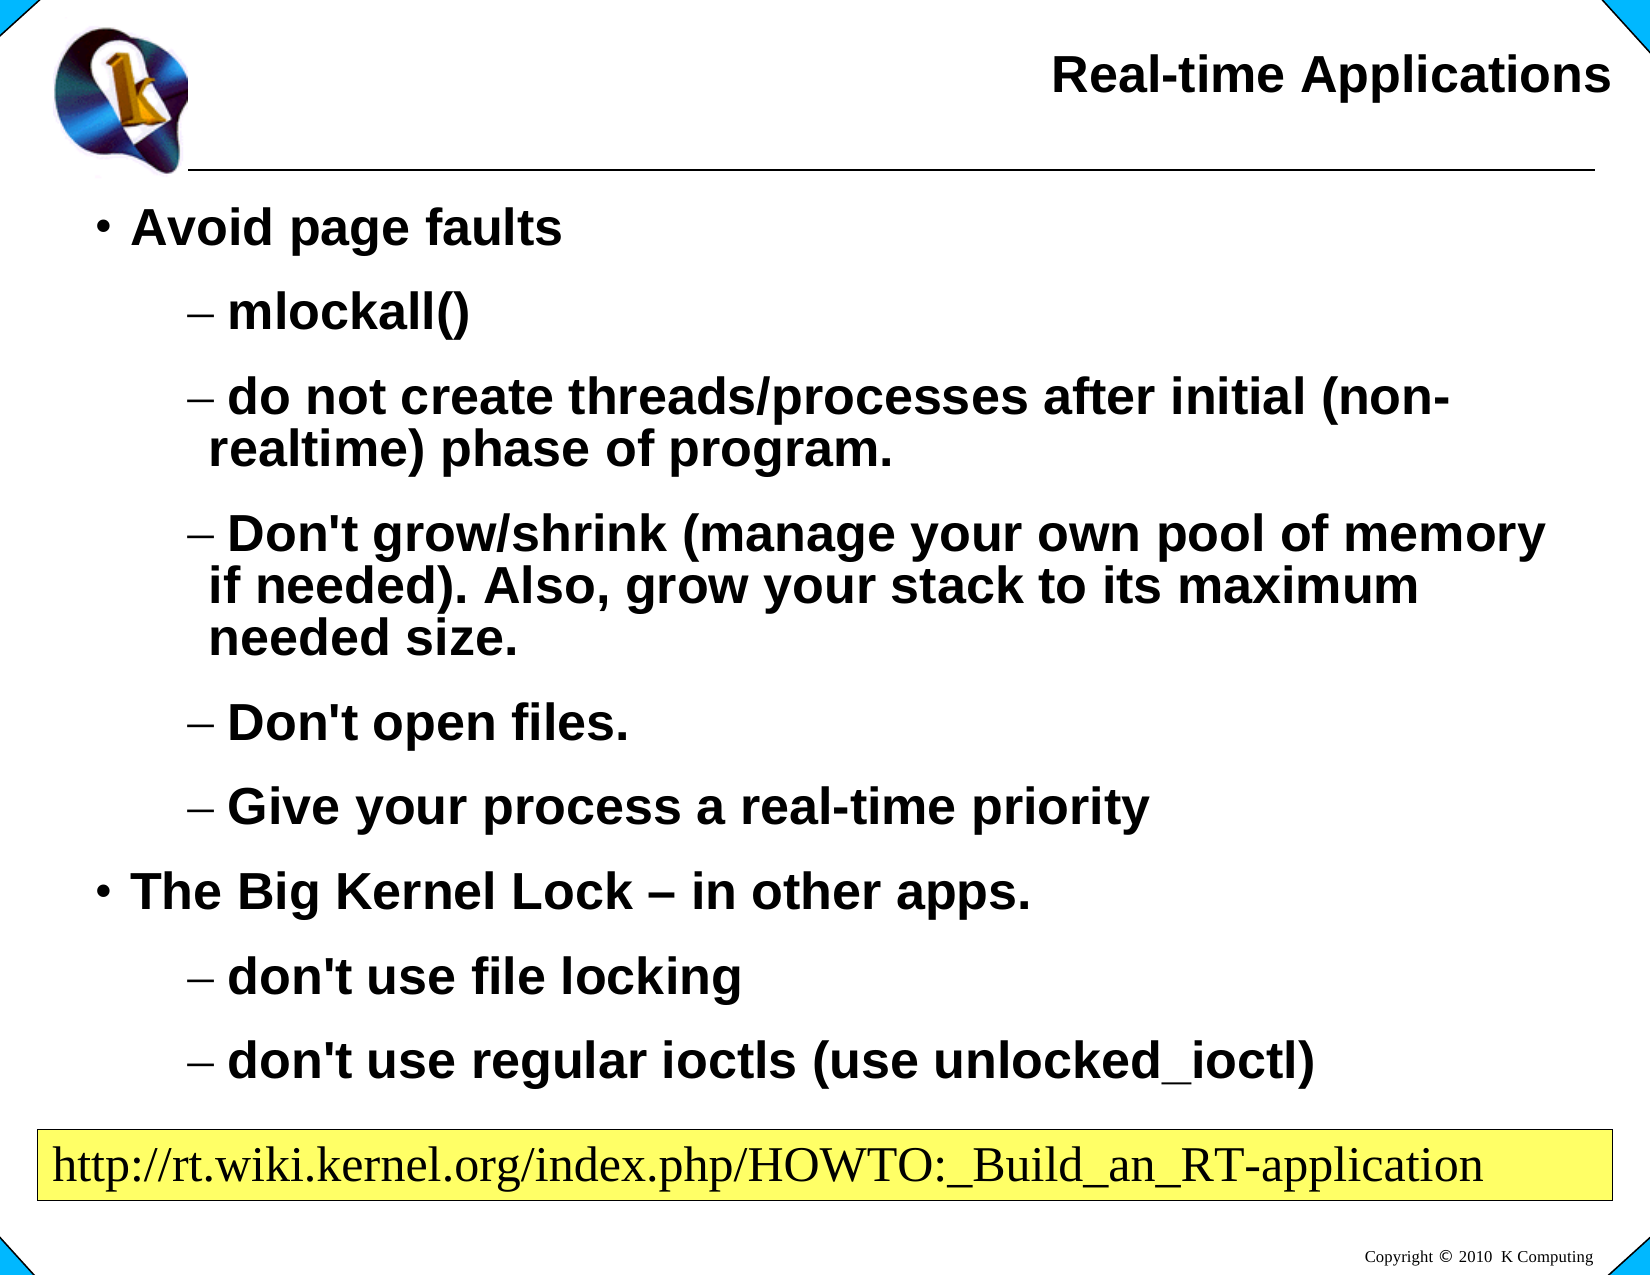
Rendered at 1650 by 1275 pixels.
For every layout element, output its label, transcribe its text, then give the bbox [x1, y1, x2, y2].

text_box http://rt.wiki.kernel.org/index.php/HOWTO:_Build_an_RT-application [37, 1129, 1613, 1201]
picture [53, 17, 188, 188]
text_box Avoid page faults mlockall() do not create threads/processes after initial (non-realtime) phase of program. Don't grow/shrink (manage your own pool of memory if needed). Also, grow your stack to its maximum needed size. Don't open files. Give your process a real-time priority The Big Kernel Lock – in other apps. don't use file locking don't use regular ioctls (use unlocked_ioctl) [79, 195, 1583, 1103]
title Real-time Applications [450, 7, 1613, 143]
